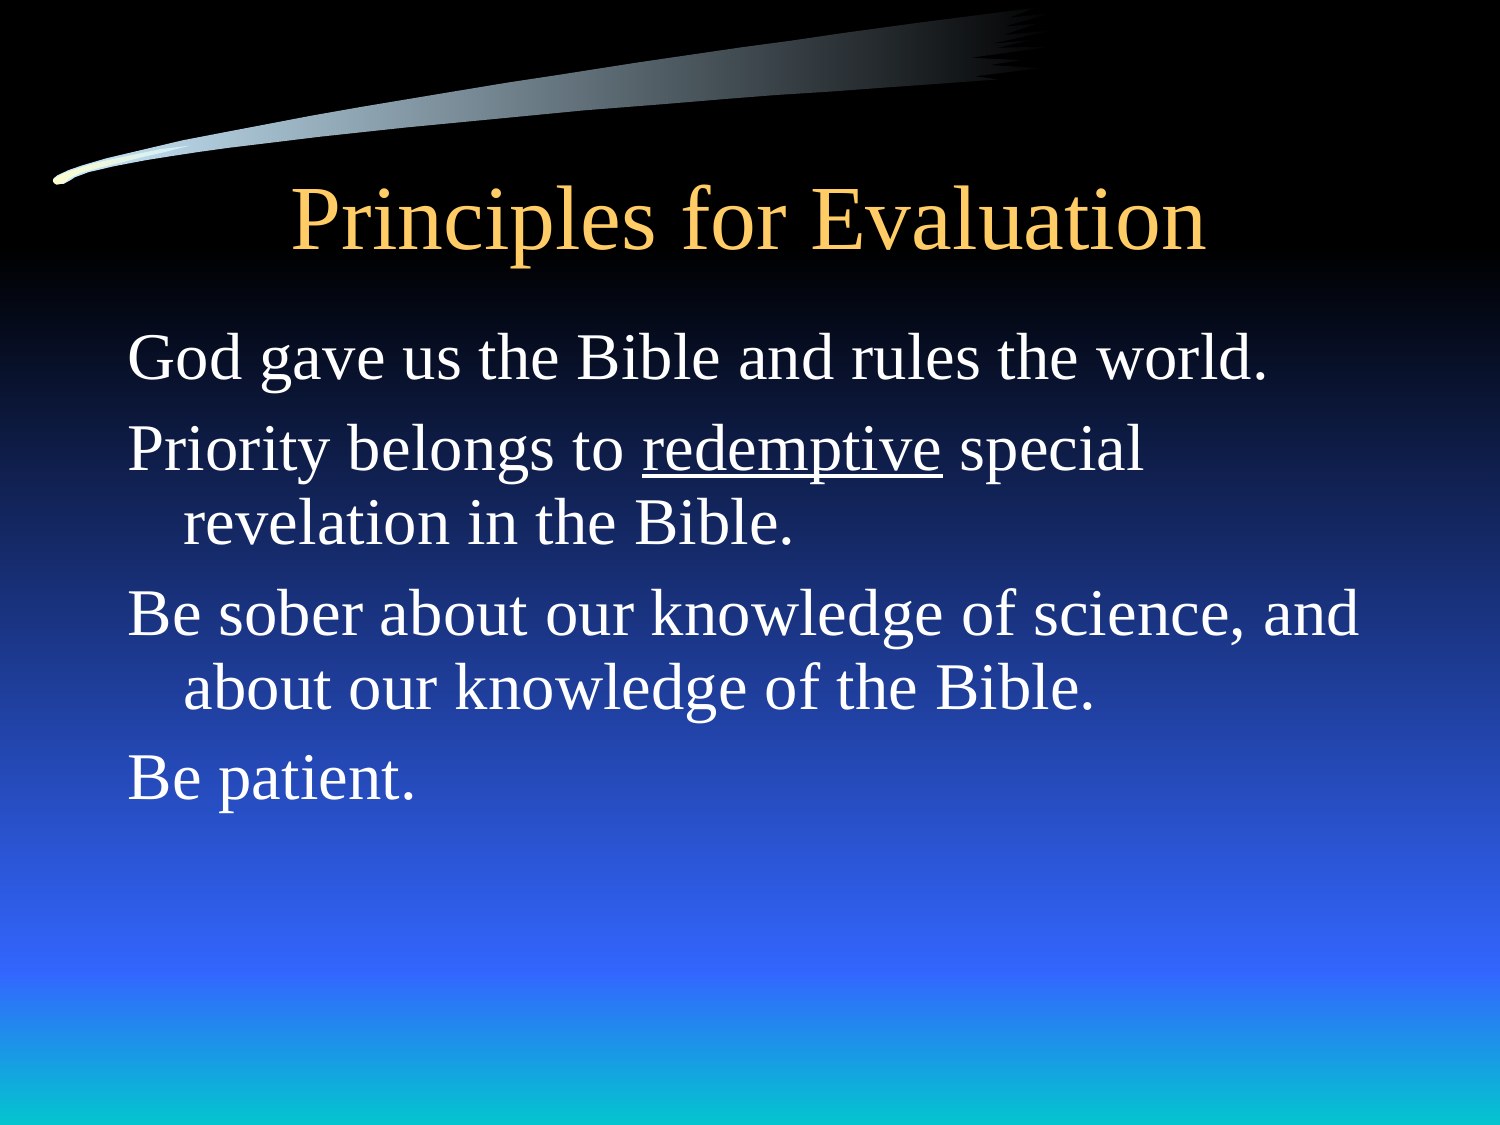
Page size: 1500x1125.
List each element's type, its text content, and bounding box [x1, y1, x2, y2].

title Principles for Evaluation [112, 124, 1388, 312]
list God gave us the Bible and rules the world. Priority belongs to redemptive special revelation in the Bible. Be sober about our knowledge of science, and about our knowledge of the Bible. Be patient. [112, 312, 1388, 988]
